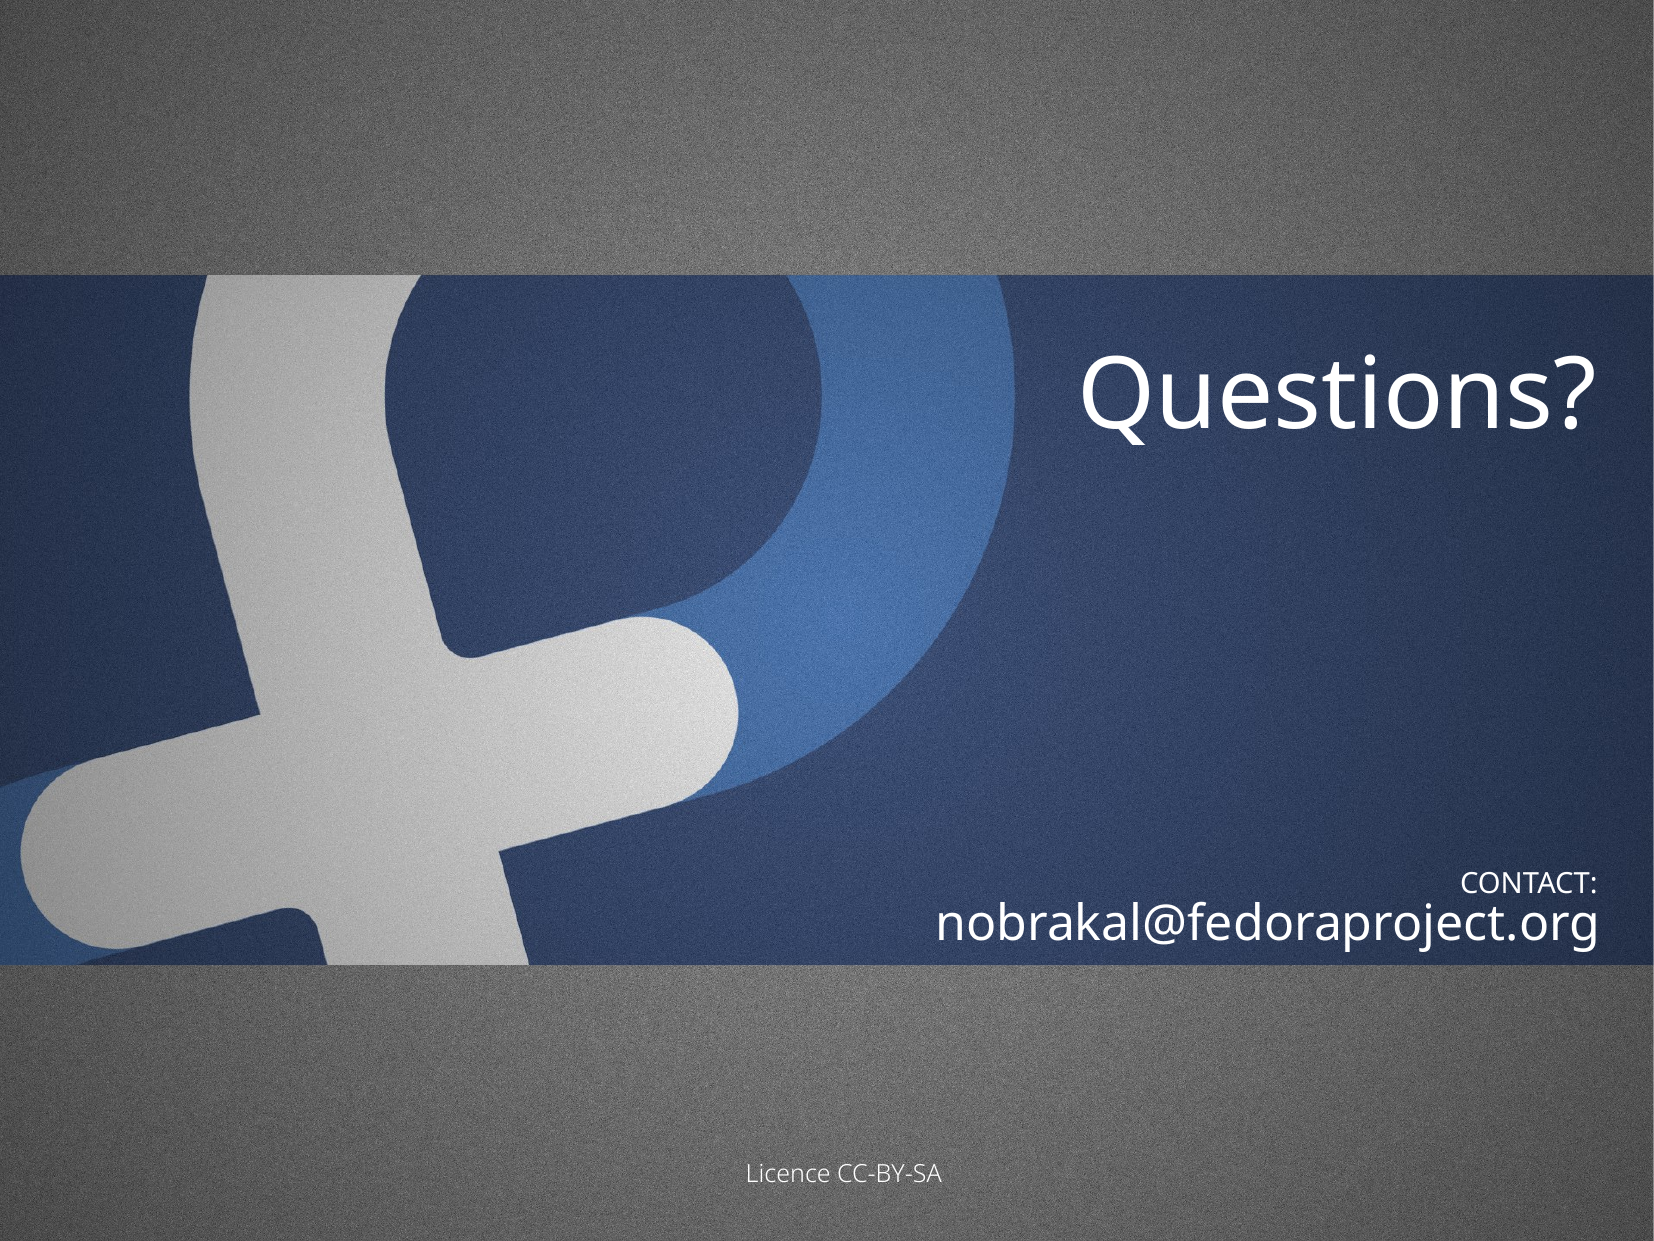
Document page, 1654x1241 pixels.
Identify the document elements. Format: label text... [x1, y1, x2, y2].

text_box CONTACT: [77, 854, 1613, 903]
title Questions? [22, 333, 1598, 446]
text_box Licence CC-BY-SA [75, 1126, 1613, 1197]
text_box nobrakal@fedoraproject.org [80, 879, 1616, 951]
picture [0, 0, 1654, 1241]
